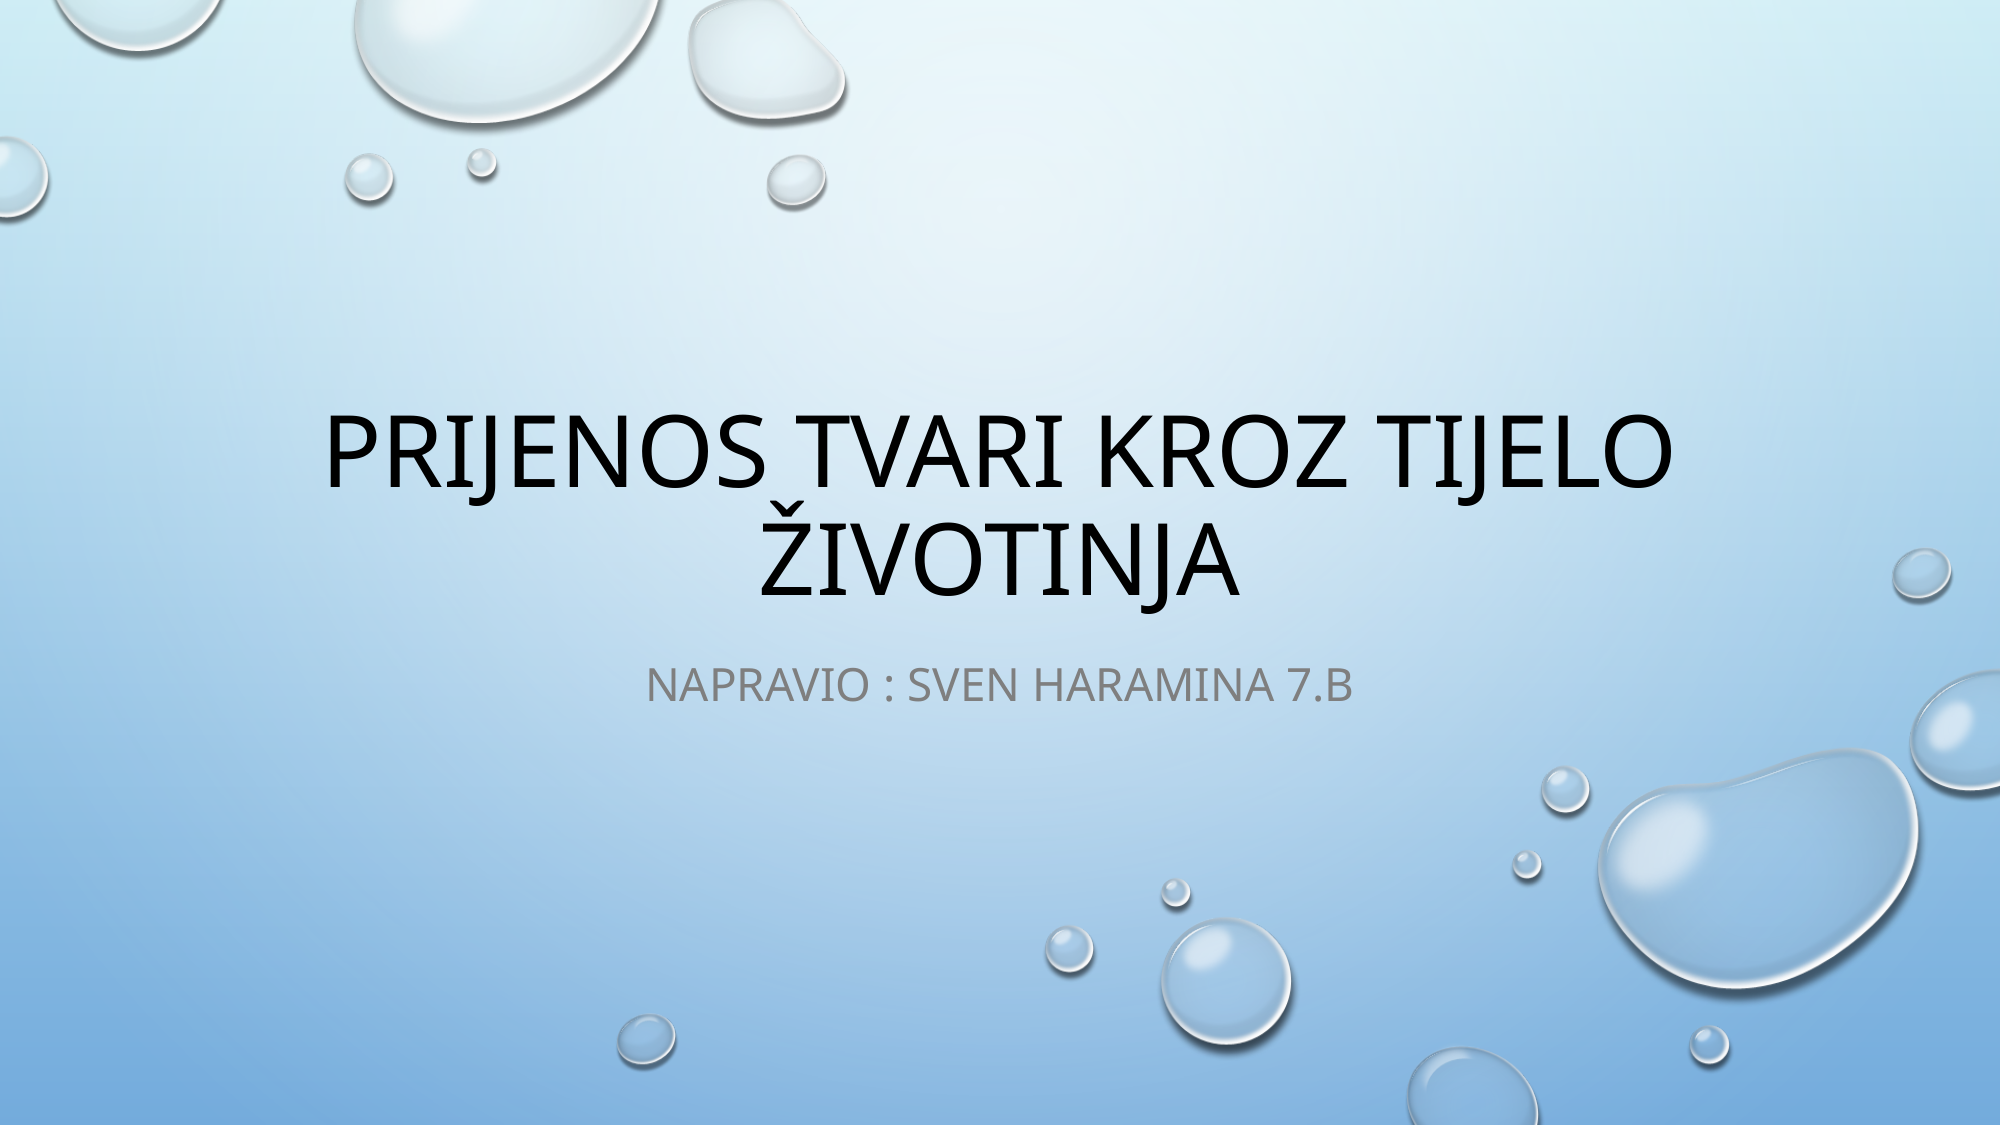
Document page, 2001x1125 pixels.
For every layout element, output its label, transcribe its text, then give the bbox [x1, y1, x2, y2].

subtitle Napravio : Sven Haramina 7.b [287, 637, 1713, 863]
title Prijenos tvari kroz tijelo životinja [287, 213, 1713, 625]
